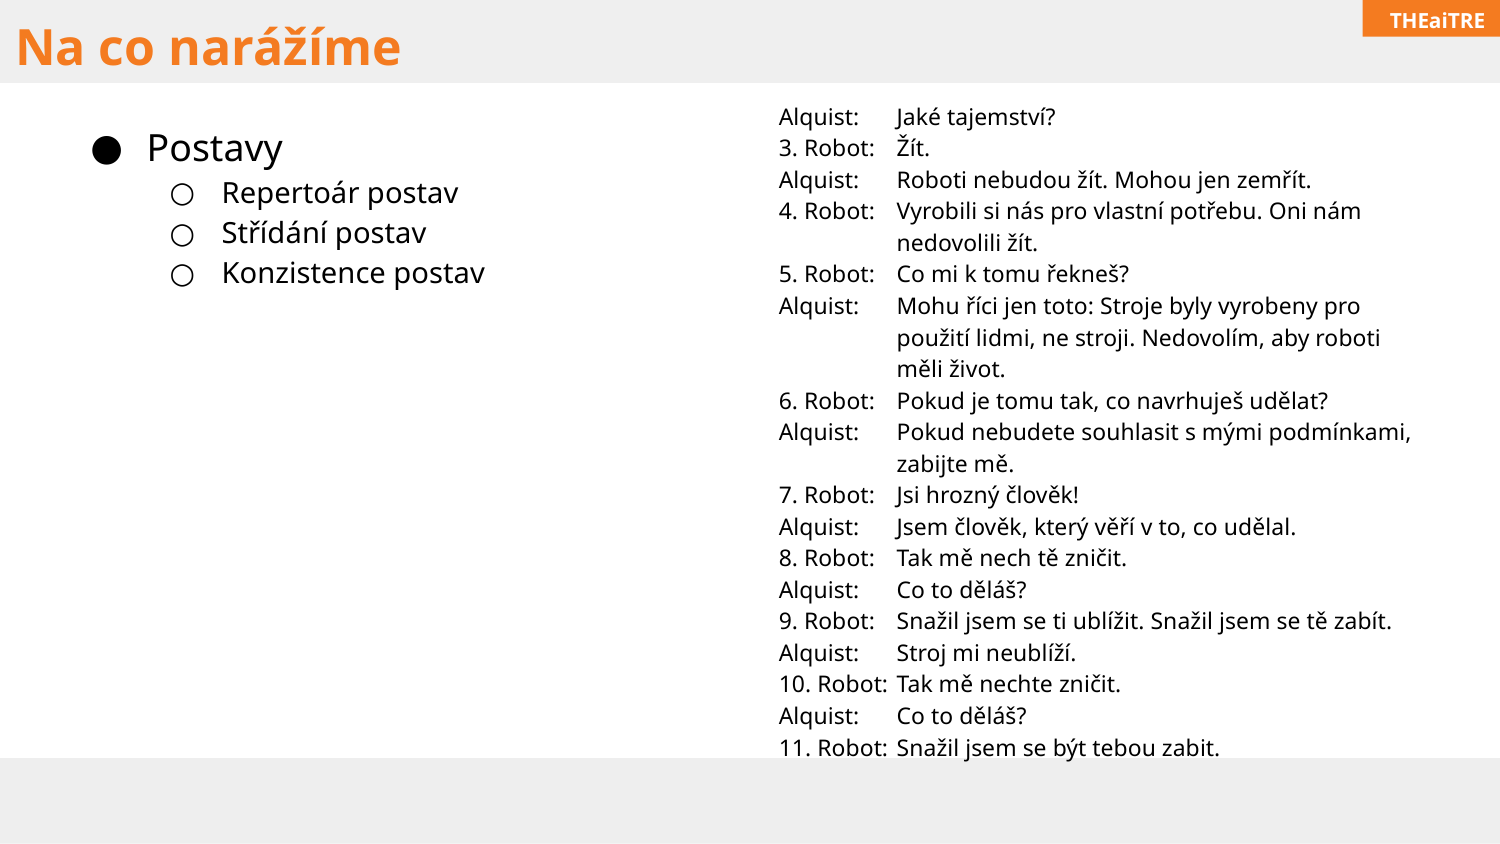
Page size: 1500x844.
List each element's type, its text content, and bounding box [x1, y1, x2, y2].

list Postavy Repertoár postav Střídání postav Konzistence postav [56, 102, 1455, 775]
list Alquist: Jaké tajemství? 3. Robot: Žít. Alquist: Roboti nebudou žít. Mohou jen zemřít. 4. Robot: Vyrobili si nás pro vlastní potřebu. Oni nám nedovolili žít. 5. Robot: Co mi k tomu řekneš? Alquist: Mohu říci jen toto: Stroje byly vyrobeny pro použití lidmi, ne stroji. Nedovolím, aby roboti měli život. 6. Robot: Pokud je tomu tak, co navrhuješ udělat? Alquist: Pokud nebudete souhlasit s mými podmínkami, zabijte mě. 7. Robot: Jsi hrozný člověk! Alquist: Jsem člověk, který věří v to, co udělal. 8. Robot: Tak mě nech tě zničit. Alquist: Co to děláš? 9. Robot: Snažil jsem se ti ublížit. Snažil jsem se tě zabít. Alquist: Stroj mi neublíží. 10. Robot: Tak mě nechte zničit. Alquist: Co to děláš? 11. Robot: Snažil jsem se být tebou zabit. [763, 83, 1449, 741]
subtitle THEaiTRE [1362, 0, 1500, 37]
title Na co narážíme [0, 0, 1500, 83]
